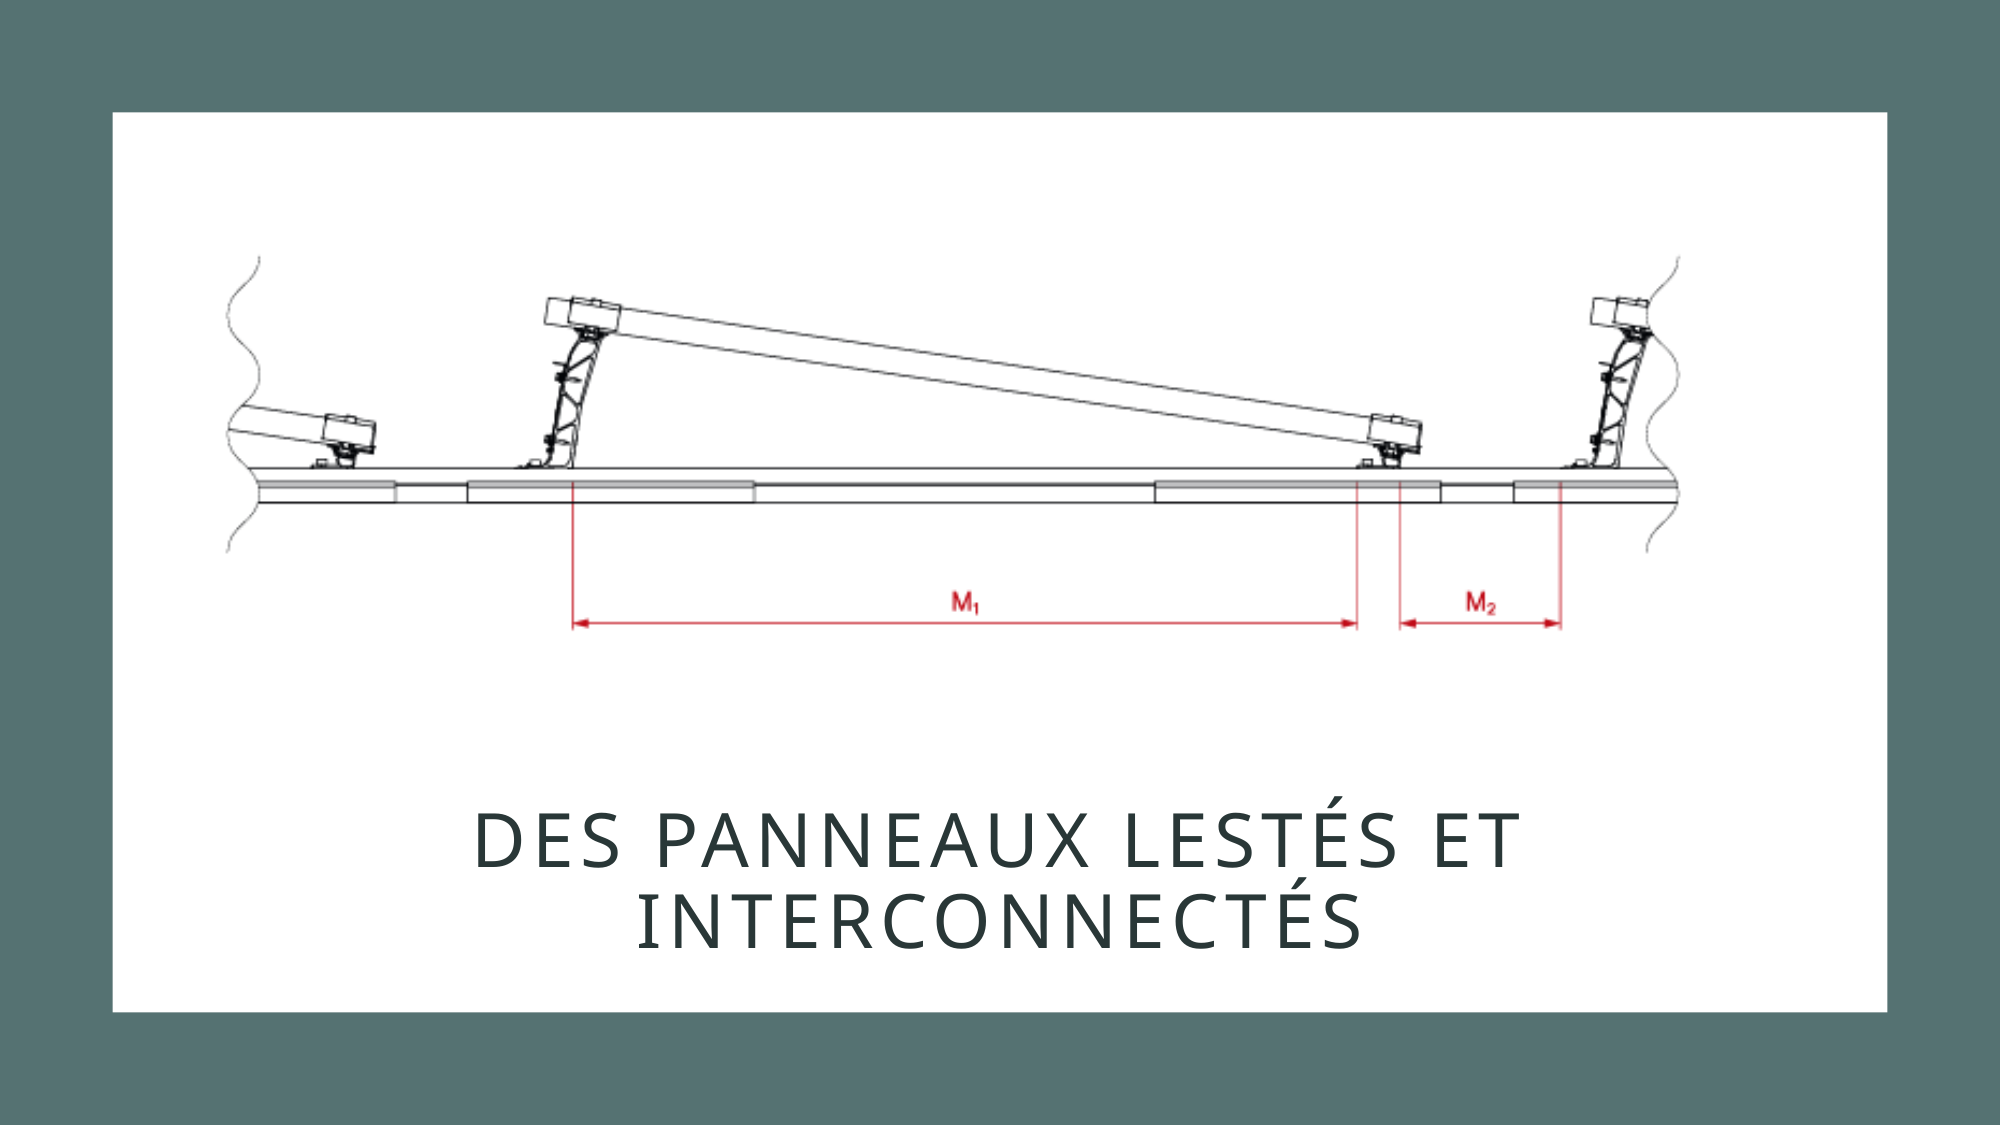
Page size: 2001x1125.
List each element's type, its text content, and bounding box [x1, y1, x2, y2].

text_box [0, 0, 2000, 1125]
picture [192, 199, 1711, 709]
title Des panneaux lestés et interconnectés [334, 765, 1666, 973]
